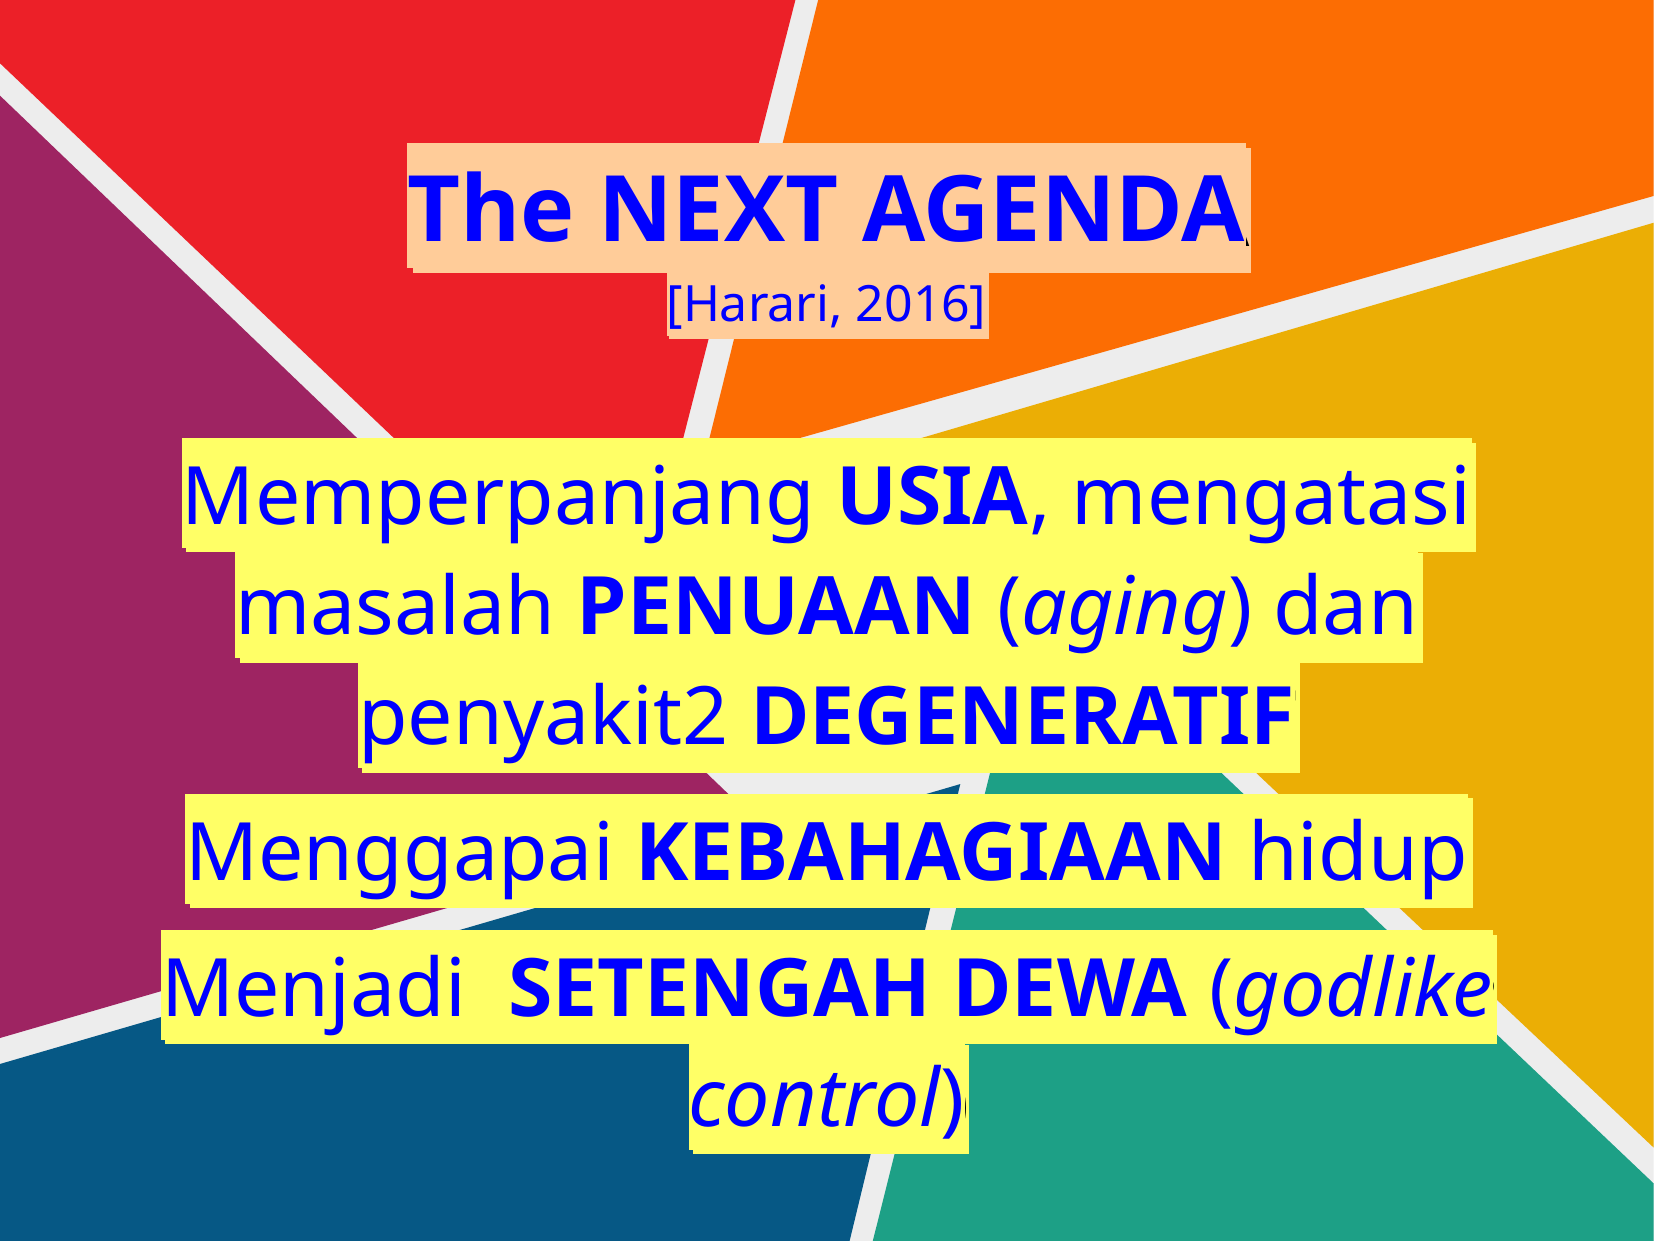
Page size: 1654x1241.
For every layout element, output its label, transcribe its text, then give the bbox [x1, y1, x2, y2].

title The NEXT AGENDA [Harari, 2016] [82, 94, 1571, 385]
list Memperpanjang USIA, mengatasi masalah PENUAAN (aging) dan penyakit2 DEGENERATIF Menggapai KEBAHAGIAAN hidup Menjadi SETENGAH DEWA (godlike control) [82, 438, 1571, 1158]
